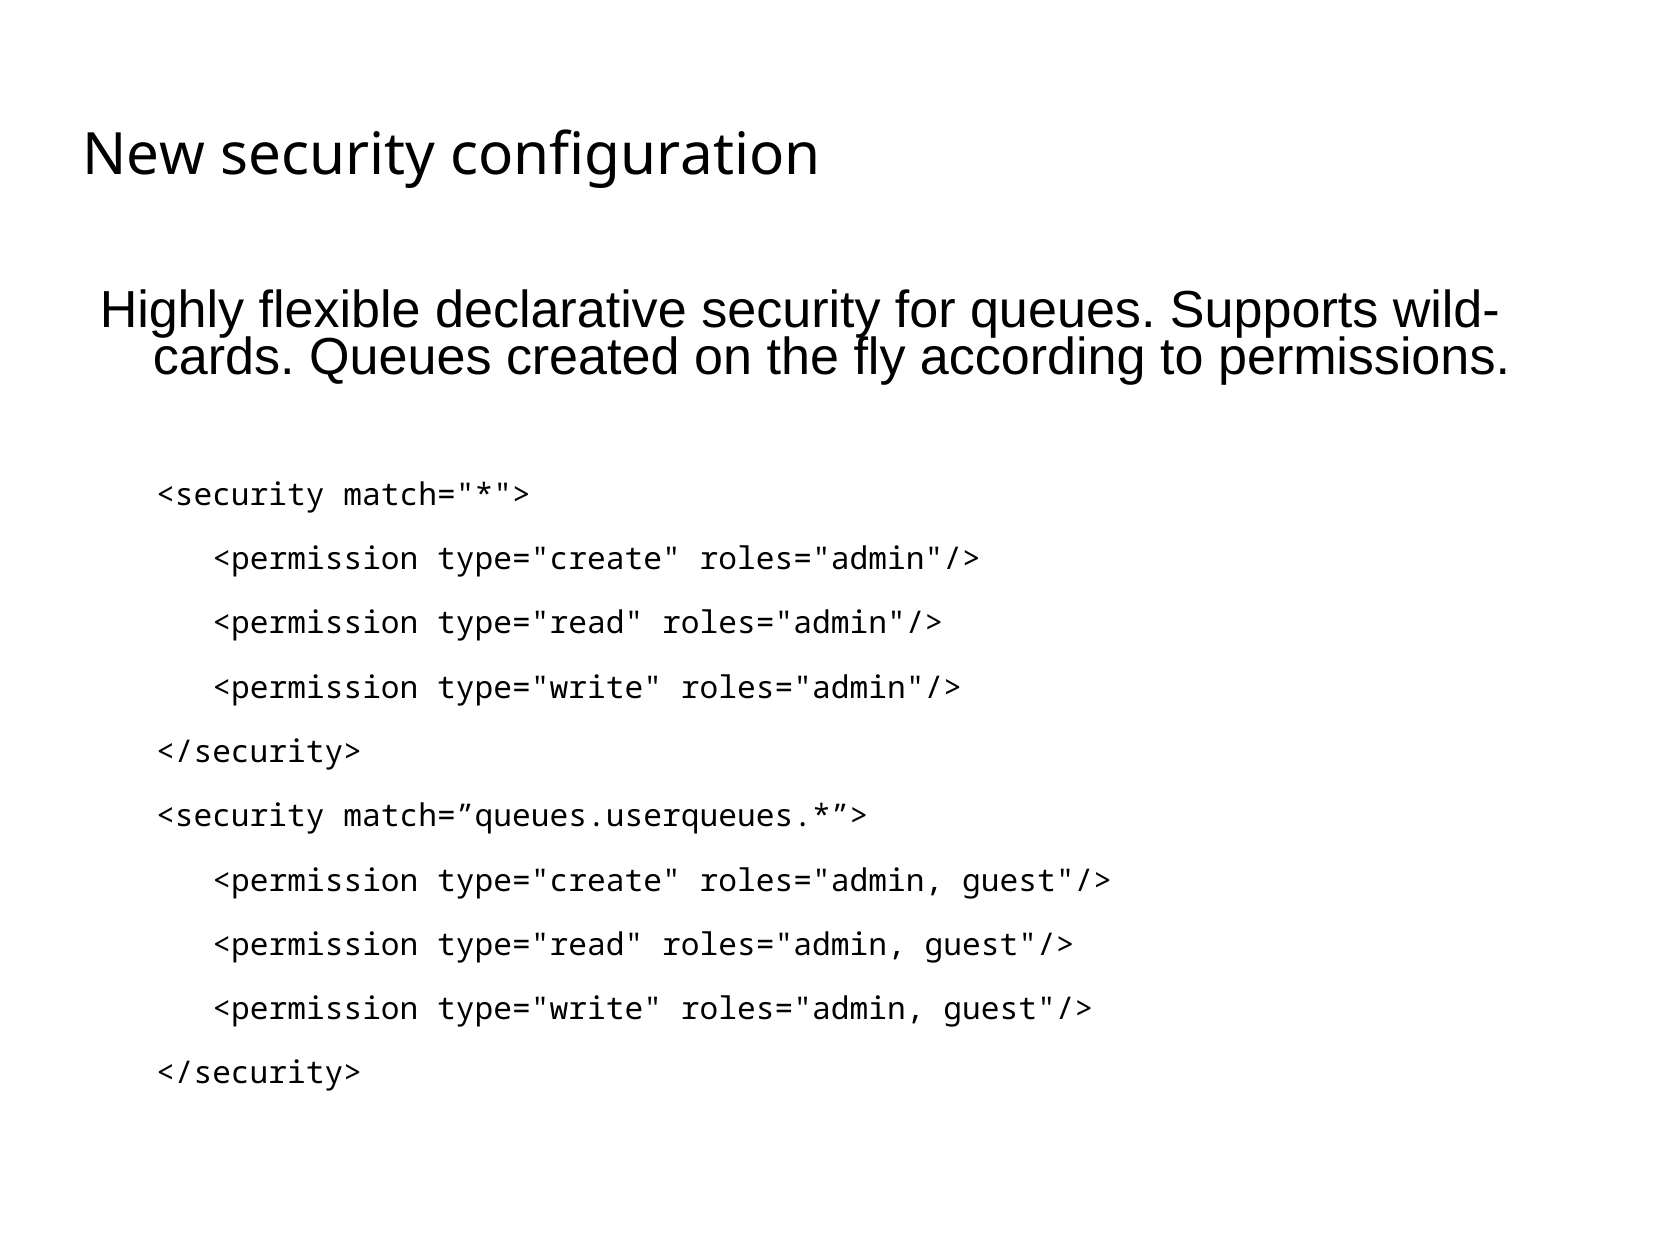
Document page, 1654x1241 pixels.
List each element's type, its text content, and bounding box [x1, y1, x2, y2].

title New security configuration [82, 56, 1571, 249]
list Highly flexible declarative security for queues. Supports wild-cards. Queues created on the fly according to permissions. <security match="*"> <permission type="create" roles="admin"/> <permission type="read" roles="admin"/> <permission type="write" roles="admin"/> </security> <security match=”queues.userqueues.*”> <permission type="create" roles="admin, guest"/> <permission type="read" roles="admin, guest"/> <permission type="write" roles="admin, guest"/> </security> [82, 290, 1571, 1141]
